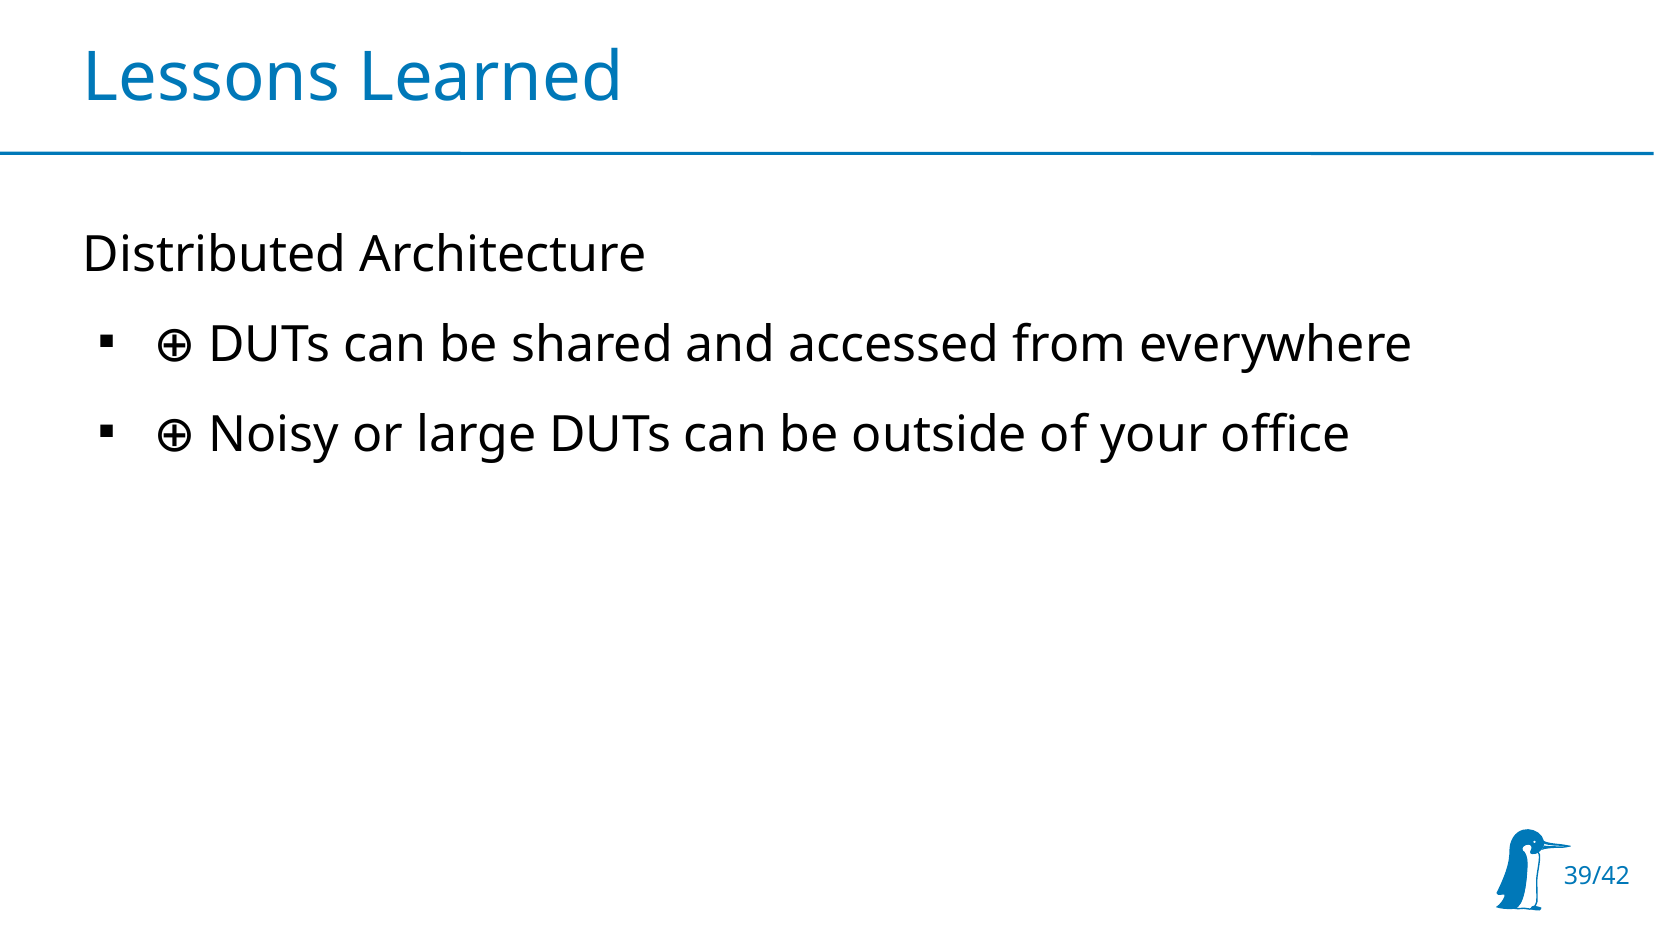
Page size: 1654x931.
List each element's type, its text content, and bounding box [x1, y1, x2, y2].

title Lessons Learned [82, 30, 1571, 121]
list Distributed Architecture ⊕ DUTs can be shared and accessed from everywhere ⊕ Noisy or large DUTs can be outside of your office [82, 217, 1571, 861]
